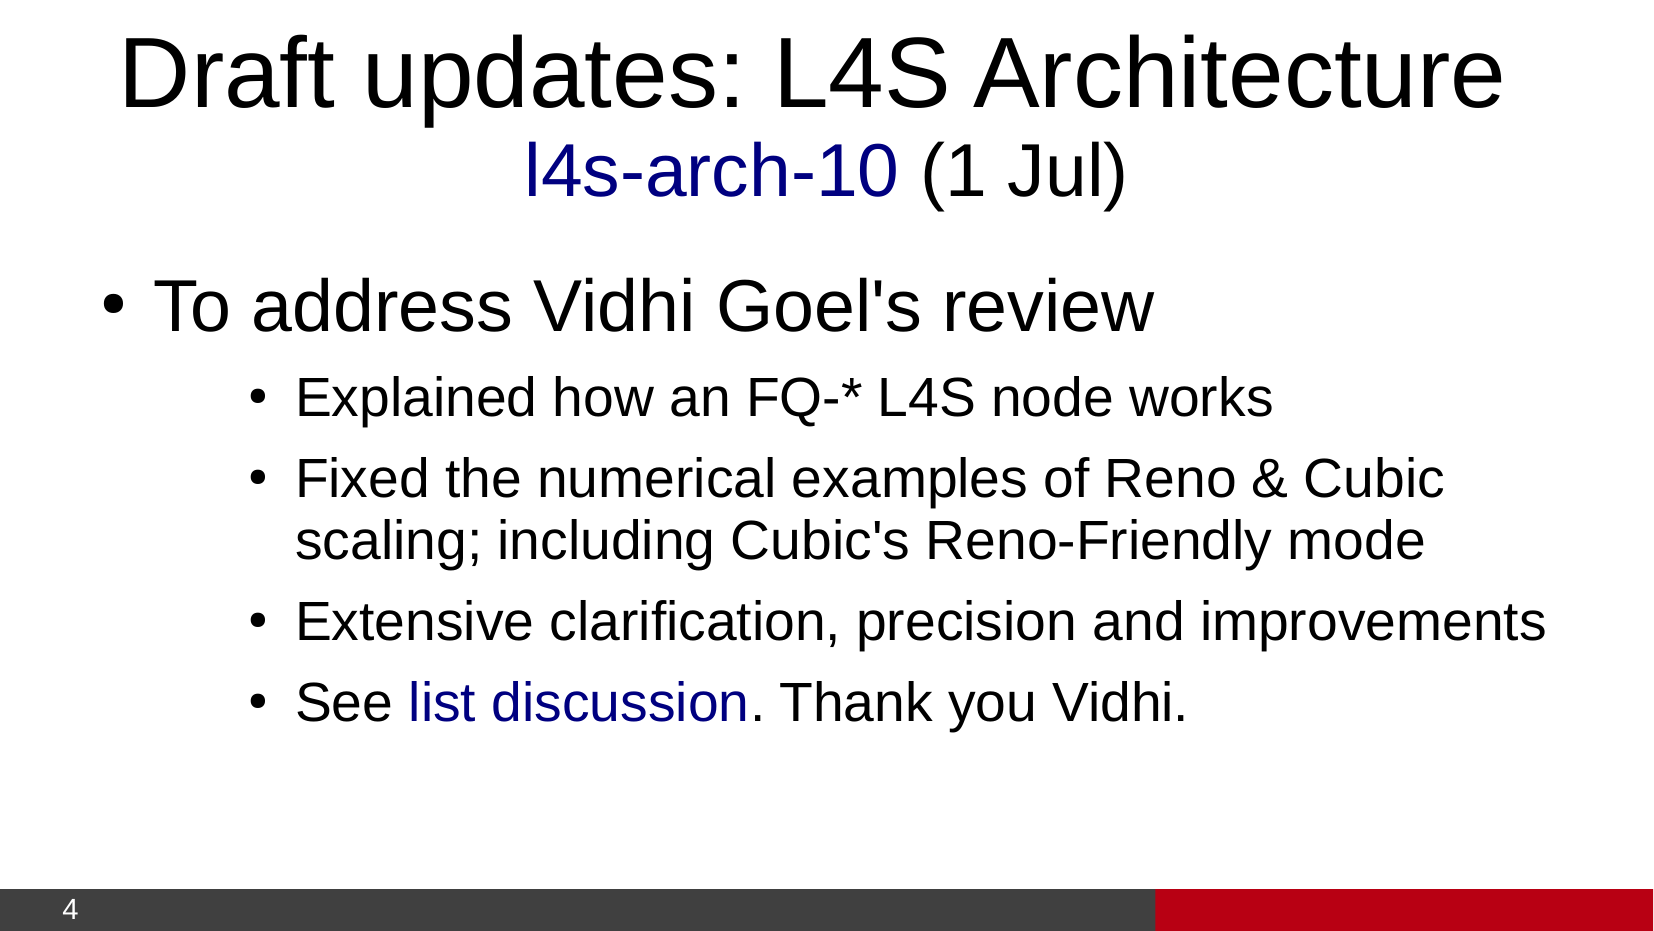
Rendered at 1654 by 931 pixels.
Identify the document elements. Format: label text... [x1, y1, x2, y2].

title Draft updates: L4S Architecture l4s-arch-10 (1 Jul) [82, 16, 1571, 213]
list To address Vidhi Goel's review Explained how an FQ-* L4S node works Fixed the numerical examples of Reno & Cubic scaling; including Cubic's Reno-Friendly mode Extensive clarification, precision and improvements See list discussion. Thank you Vidhi. [82, 264, 1571, 805]
